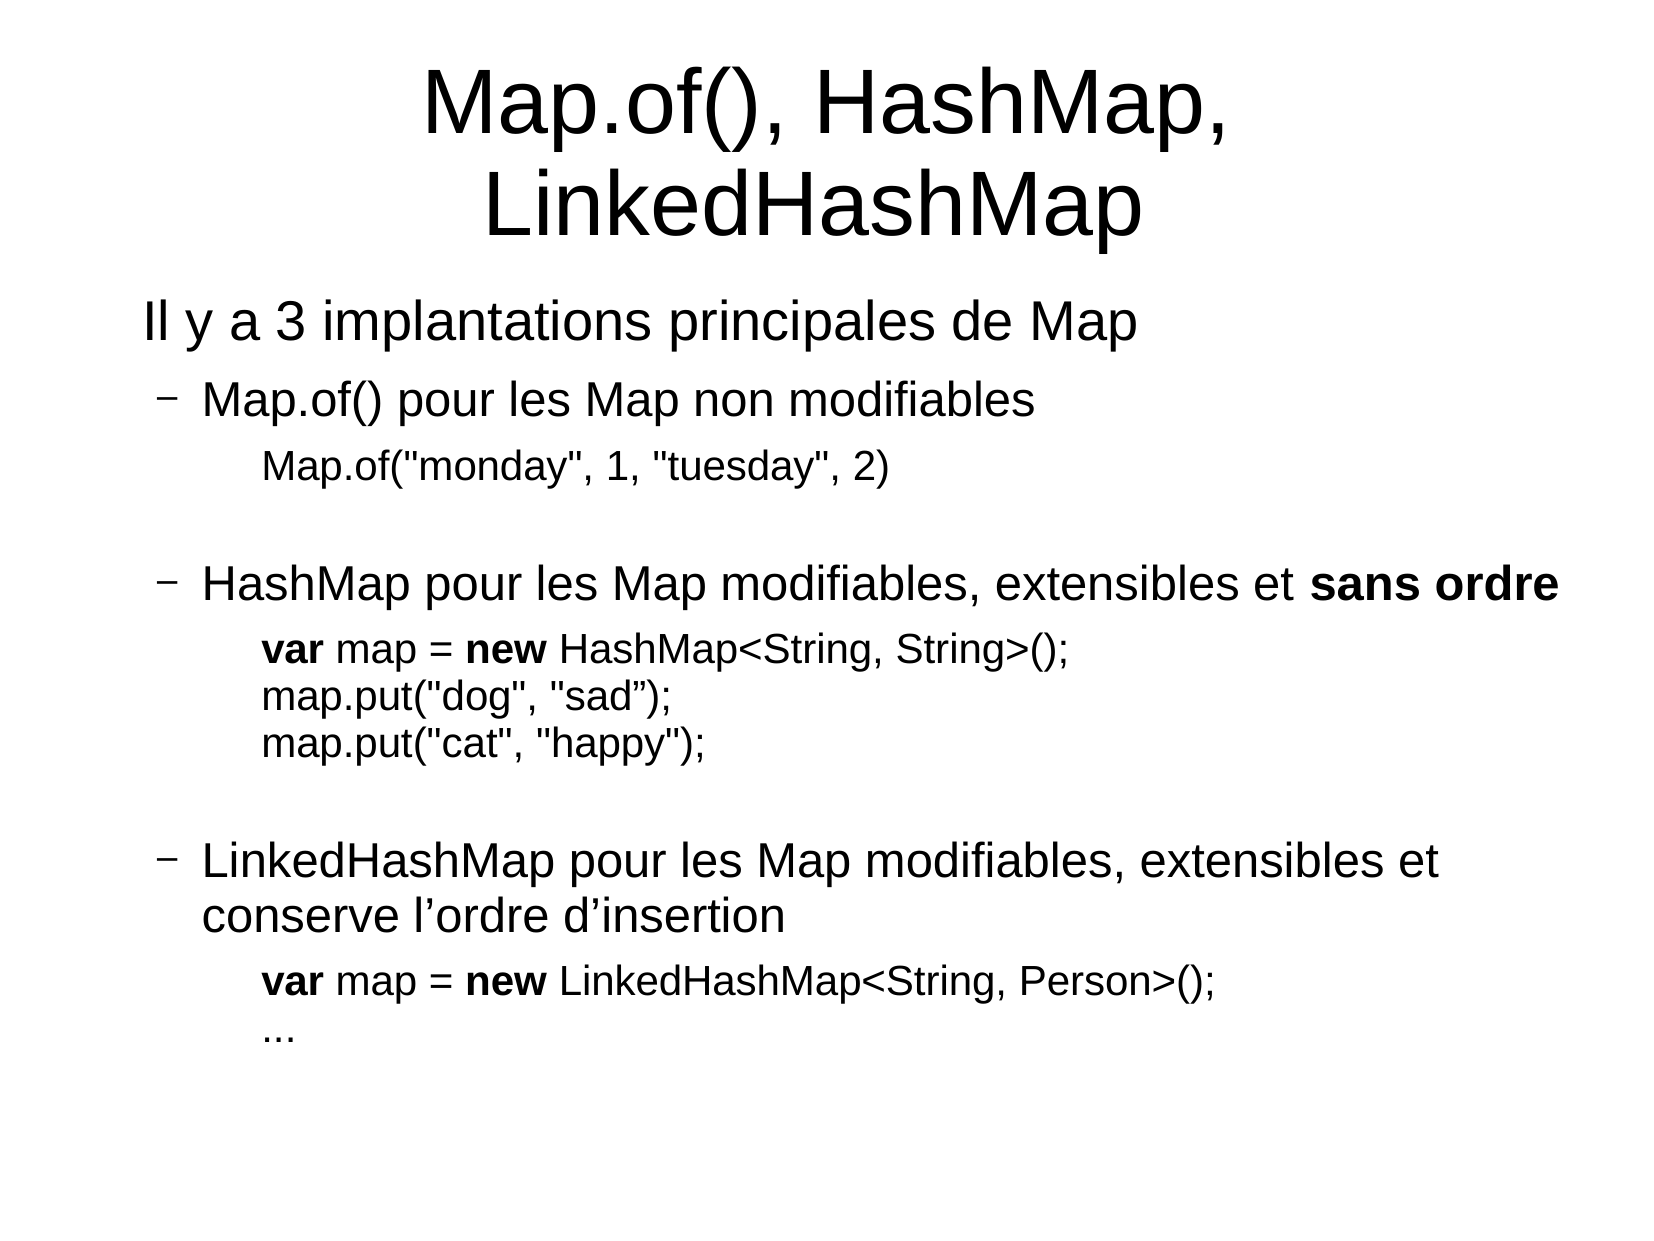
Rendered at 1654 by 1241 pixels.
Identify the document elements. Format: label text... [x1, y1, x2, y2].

title Map.of(), HashMap, LinkedHashMap [82, 49, 1571, 257]
list Il y a 3 implantations principales de Map Map.of() pour les Map non modifiables Map.of("monday", 1, "tuesday", 2) HashMap pour les Map modifiables, extensibles et sans ordre var map = new HashMap<String, String>(); map.put("dog", "sad”); map.put("cat", "happy"); LinkedHashMap pour les Map modifiables, extensibles et conserve l’ordre d’insertion var map = new LinkedHashMap<String, Person>(); ... [82, 290, 1571, 1066]
